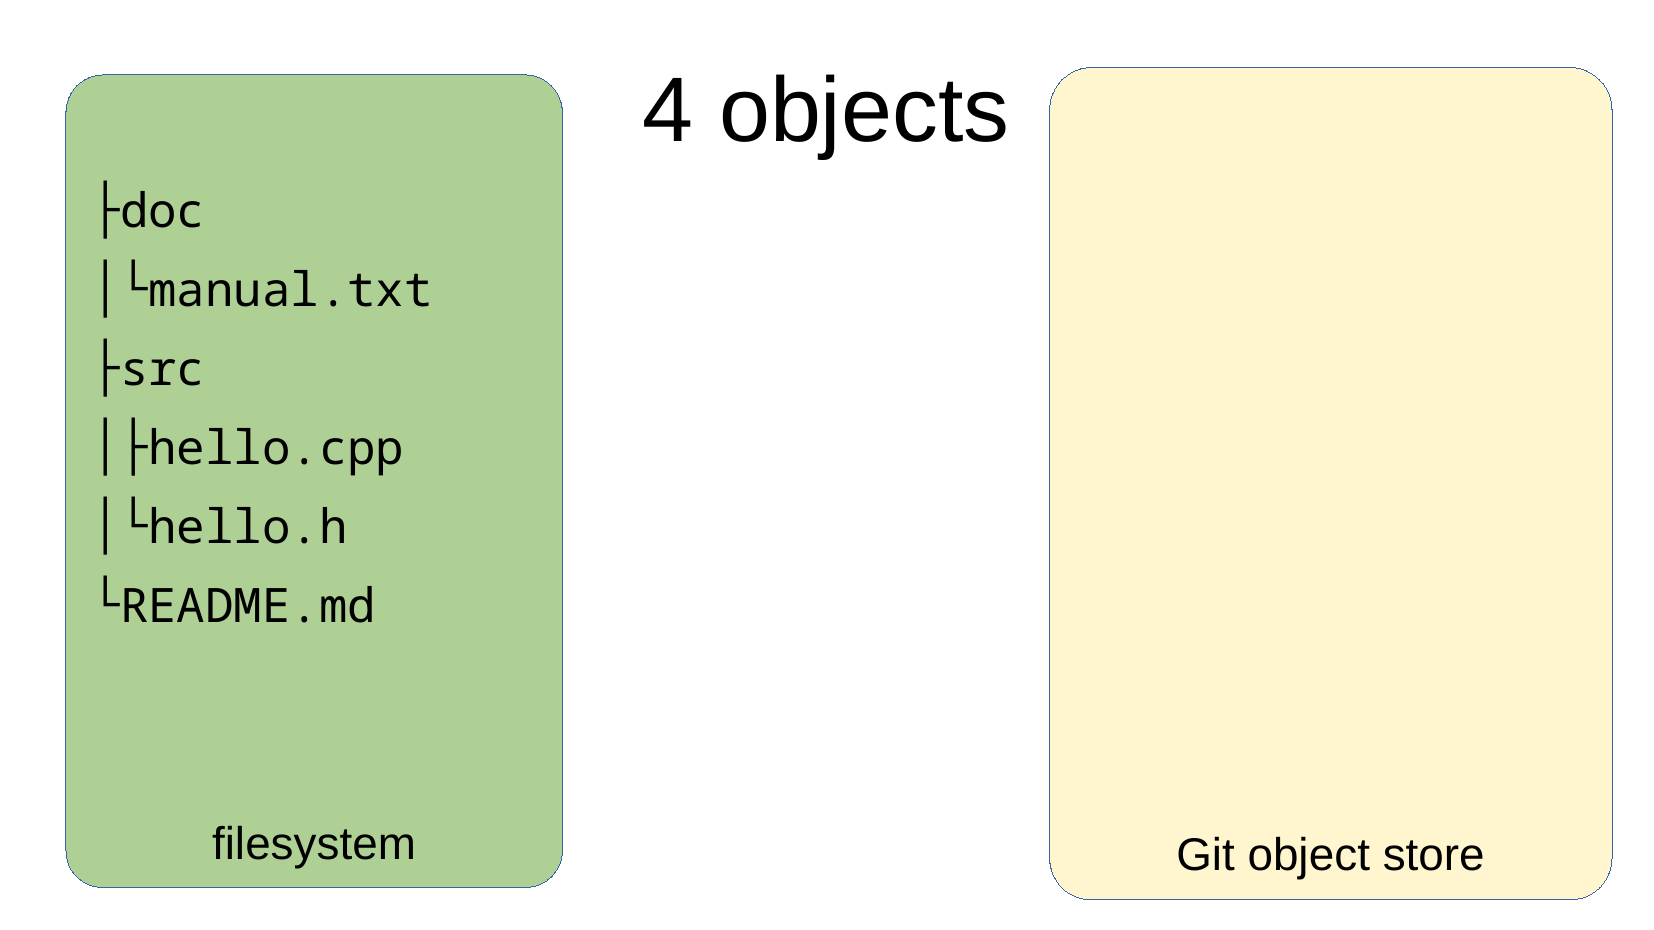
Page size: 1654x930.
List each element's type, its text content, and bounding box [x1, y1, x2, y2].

text_box Git object store [1049, 67, 1613, 900]
list ├doc │└manual.txt ├src │├hello.cpp │└hello.h └README.md [91, 98, 525, 638]
text_box filesystem [65, 74, 563, 888]
title 4 objects [82, 32, 1571, 188]
